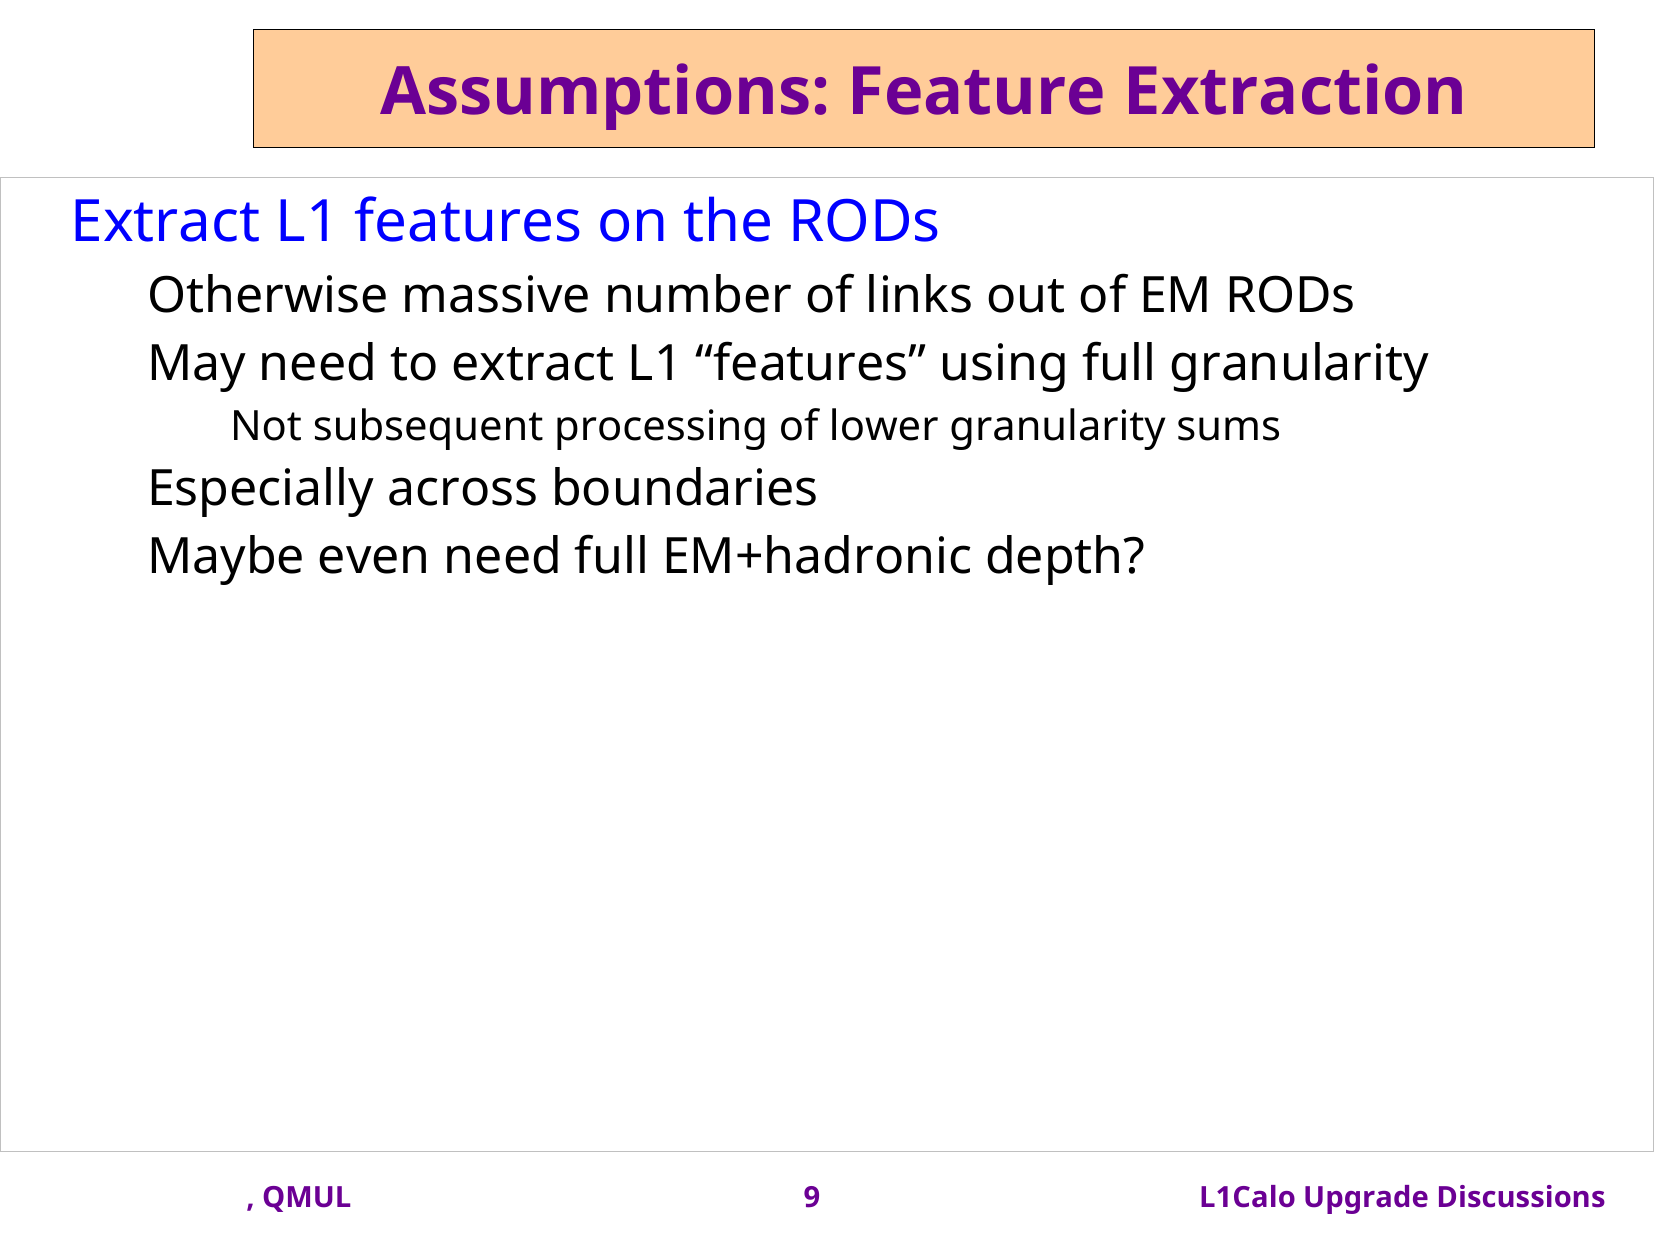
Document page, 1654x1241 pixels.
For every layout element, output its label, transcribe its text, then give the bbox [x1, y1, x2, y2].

title Assumptions: Feature Extraction [253, 29, 1595, 148]
list Extract L1 features on the RODs Otherwise massive number of links out of EM RODs May need to extract L1 “features” using full granularity Not subsequent processing of lower granularity sums Especially across boundaries Maybe even need full EM+hadronic depth? [52, 179, 1598, 1099]
